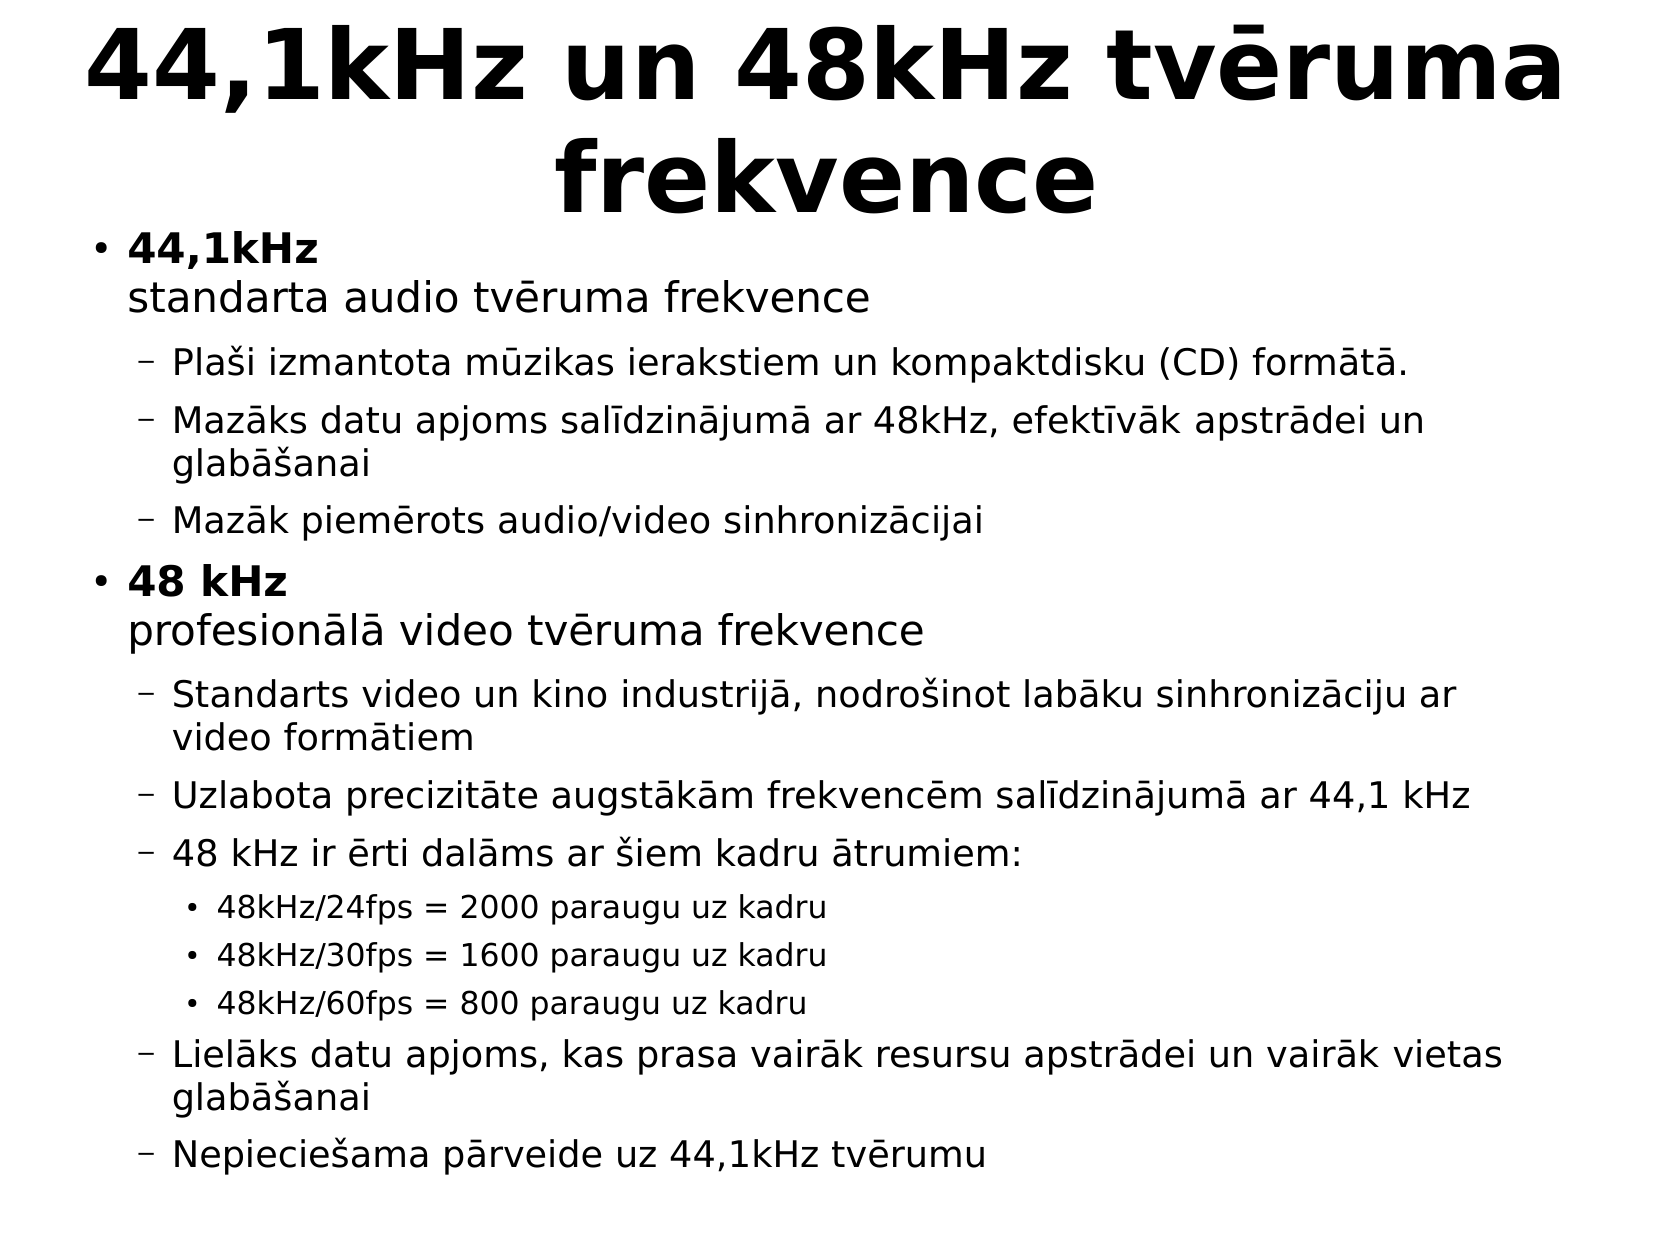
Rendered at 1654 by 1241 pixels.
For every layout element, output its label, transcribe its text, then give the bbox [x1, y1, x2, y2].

title 44,1kHz un 48kHz tvēruma frekvence [82, 8, 1571, 236]
list 44,1kHz standarta audio tvēruma frekvence Plaši izmantota mūzikas ierakstiem un kompaktdisku (CD) formātā. Mazāks datu apjoms salīdzinājumā ar 48kHz, efektīvāk apstrādei un glabāšanai Mazāk piemērots audio/video sinhronizācijai 48 kHz profesionālā video tvēruma frekvence Standarts video un kino industrijā, nodrošinot labāku sinhronizāciju ar video formātiem Uzlabota precizitāte augstākām frekvencēm salīdzinājumā ar 44,1 kHz 48 kHz ir ērti dalāms ar šiem kadru ātrumiem: 48kHz/24fps = 2000 paraugu uz kadru 48kHz/30fps = 1600 paraugu uz kadru 48kHz/60fps = 800 paraugu uz kadru Lielāks datu apjoms, kas prasa vairāk resursu apstrādei un vairāk vietas glabāšanai Nepieciešama pārveide uz 44,1kHz tvērumu [82, 225, 1538, 1186]
